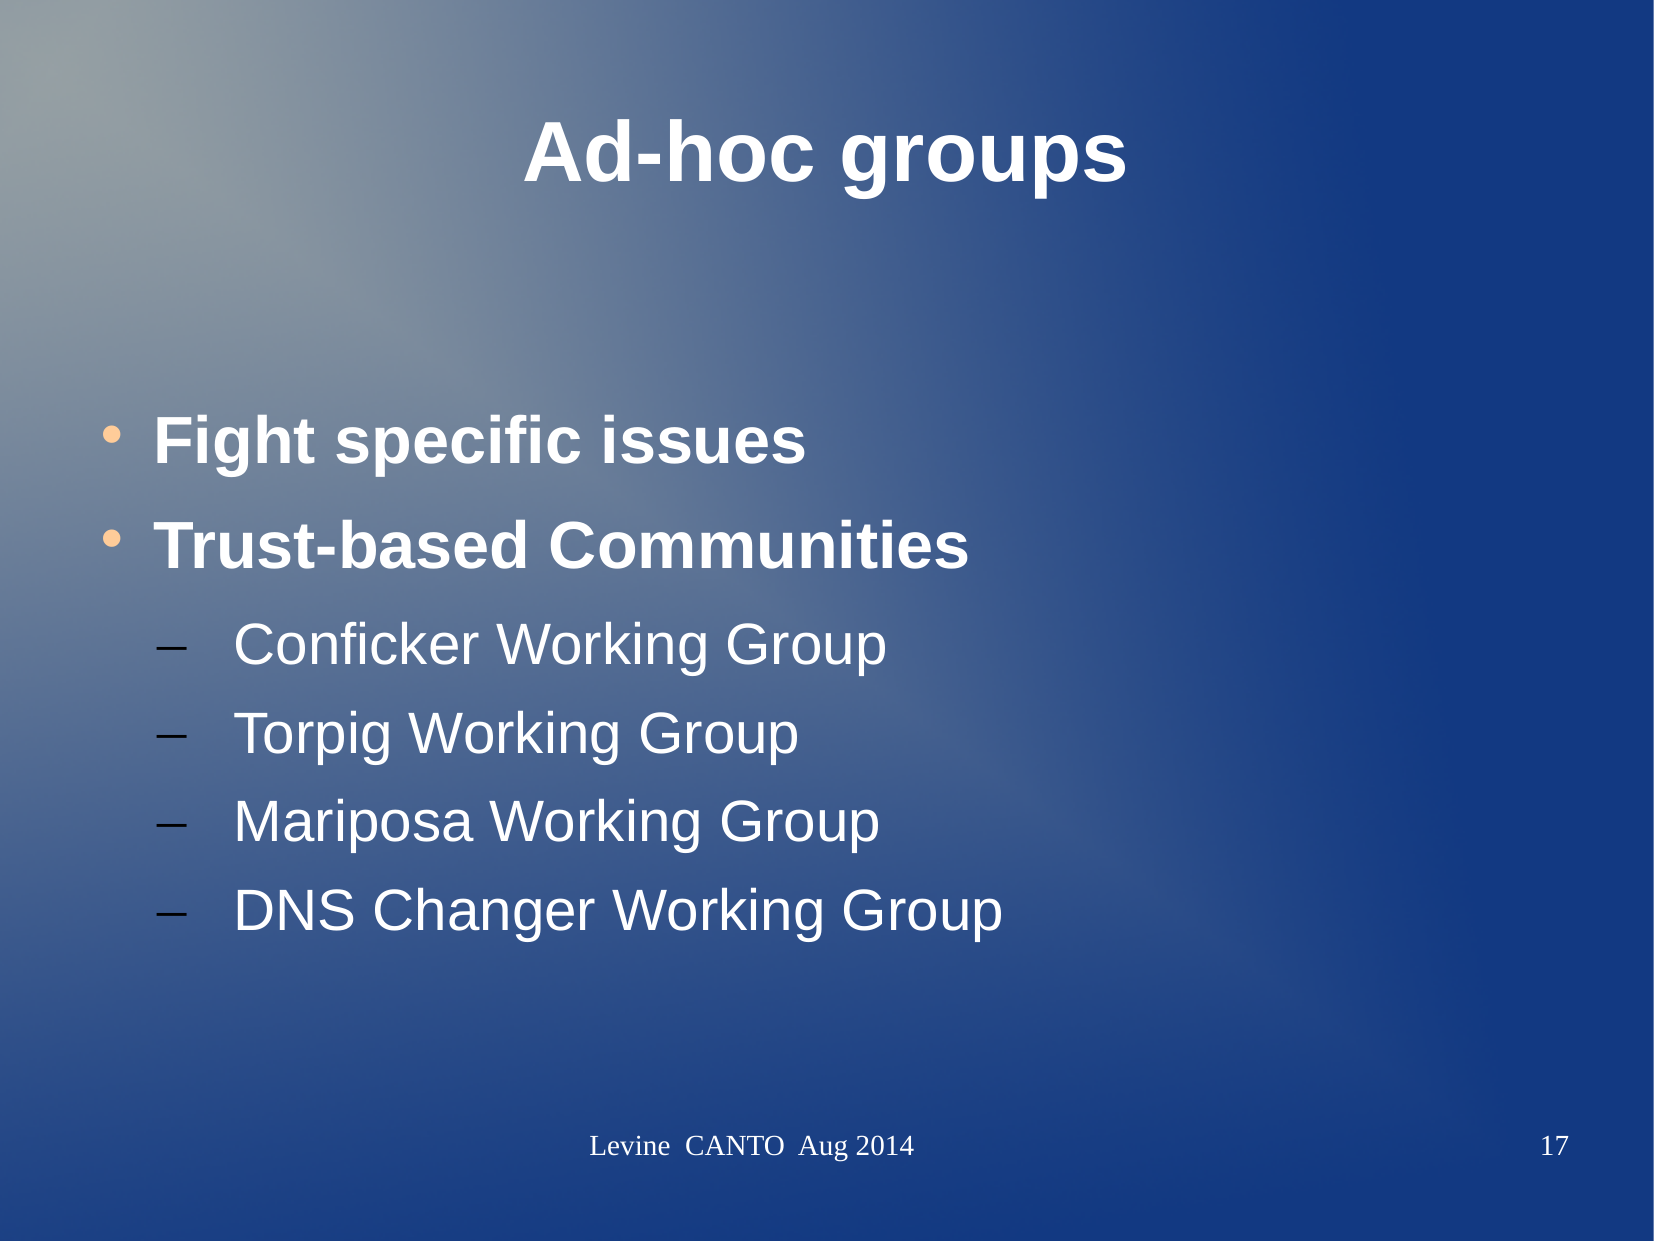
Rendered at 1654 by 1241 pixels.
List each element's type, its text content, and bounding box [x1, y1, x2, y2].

title Ad-hoc groups [82, 49, 1570, 256]
list Fight specific issues Trust-based Communities Conficker Working Group Torpig Working Group Mariposa Working Group DNS Changer Working Group [82, 290, 1570, 1141]
picture [0, 0, 1654, 1241]
